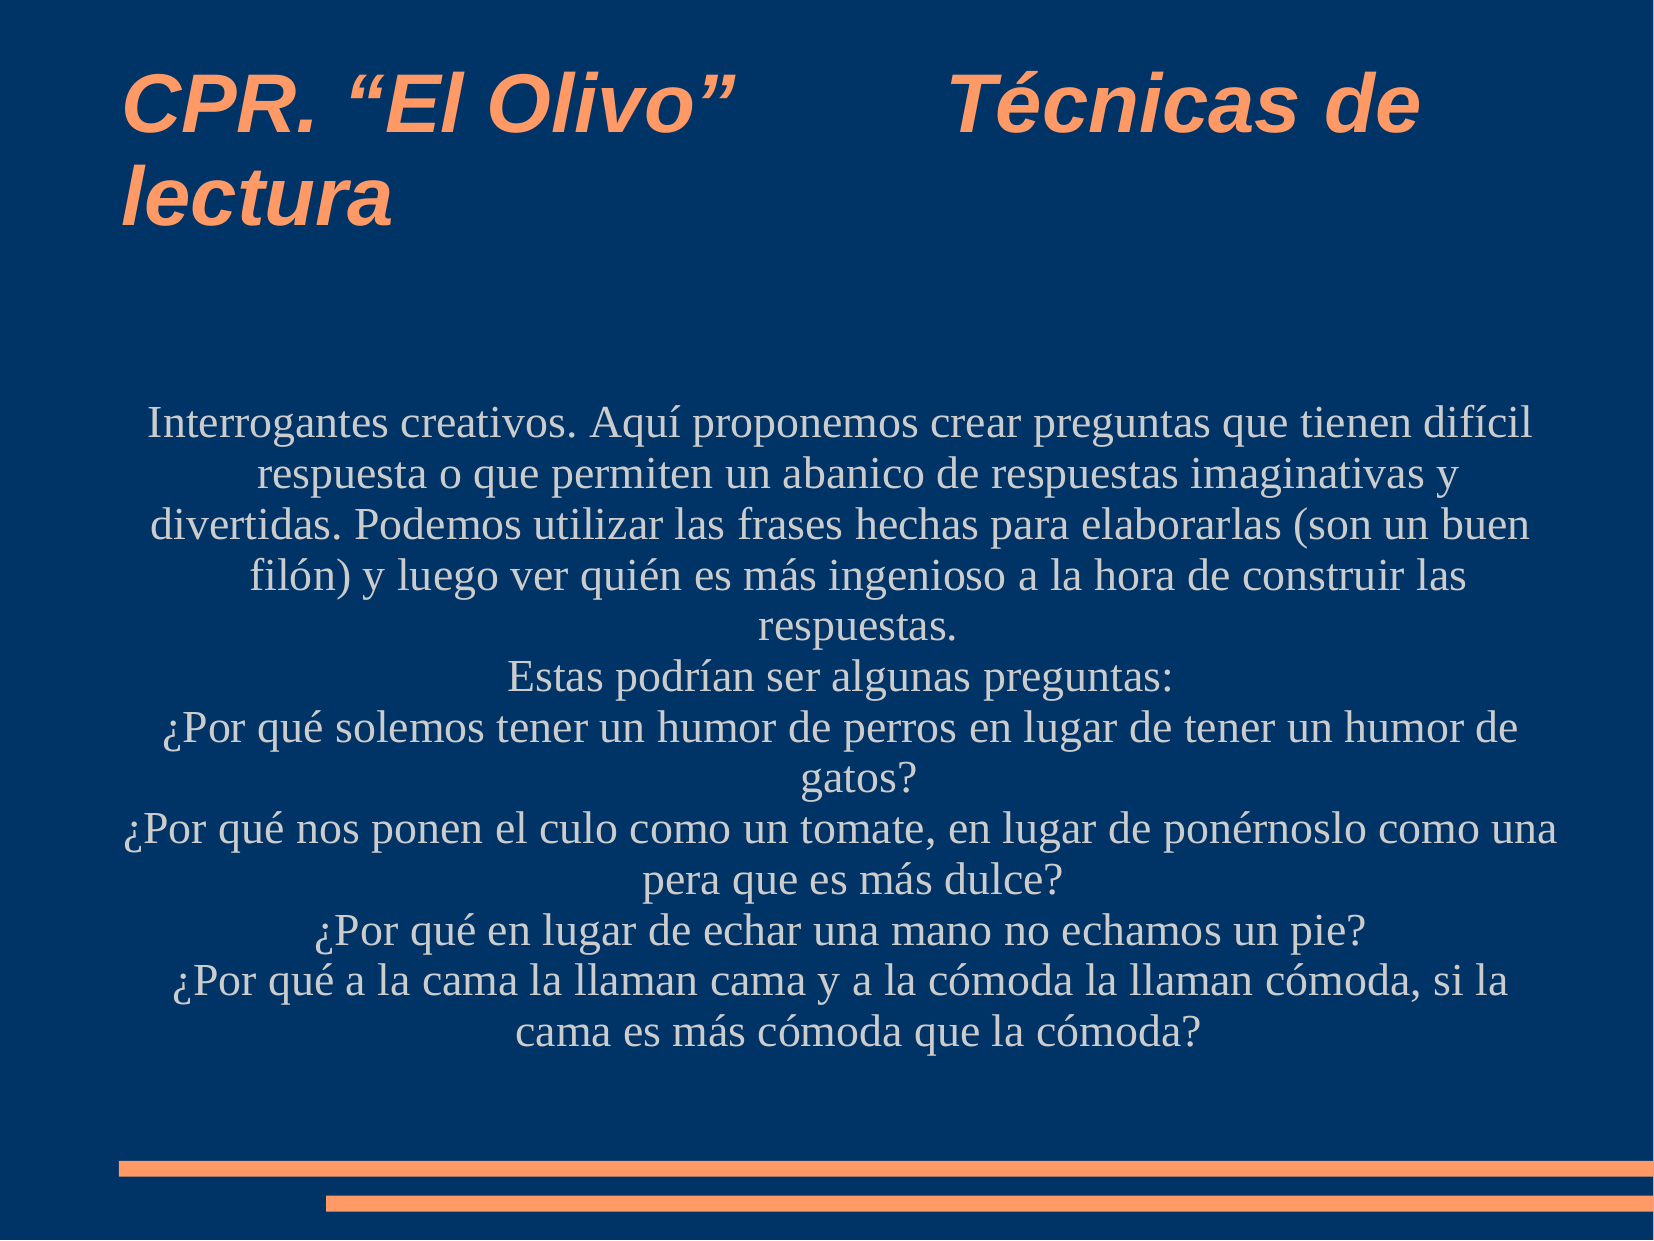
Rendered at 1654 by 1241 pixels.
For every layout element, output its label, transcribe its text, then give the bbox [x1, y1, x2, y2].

title CPR. “El Olivo” Técnicas de lectura [121, 46, 1534, 254]
subtitle Interrogantes creativos. Aquí proponemos crear preguntas que tienen difícil respuesta o que permiten un abanico de respuestas imaginativas y divertidas. Podemos utilizar las frases hechas para elaborarlas (son un buen filón) y luego ver quién es más ingenioso a la hora de construir las respuestas. Estas podrían ser algunas preguntas: ¿Por qué solemos tener un humor de perros en lugar de tener un humor de gatos? ¿Por qué nos ponen el culo como un tomate, en lugar de ponérnoslo como una pera que es más dulce? ¿Por qué en lugar de echar una mano no echamos un pie? ¿Por qué a la cama la llaman cama y a la cómoda la llaman cómoda, si la cama es más cómoda que la cómoda? [121, 321, 1561, 1132]
